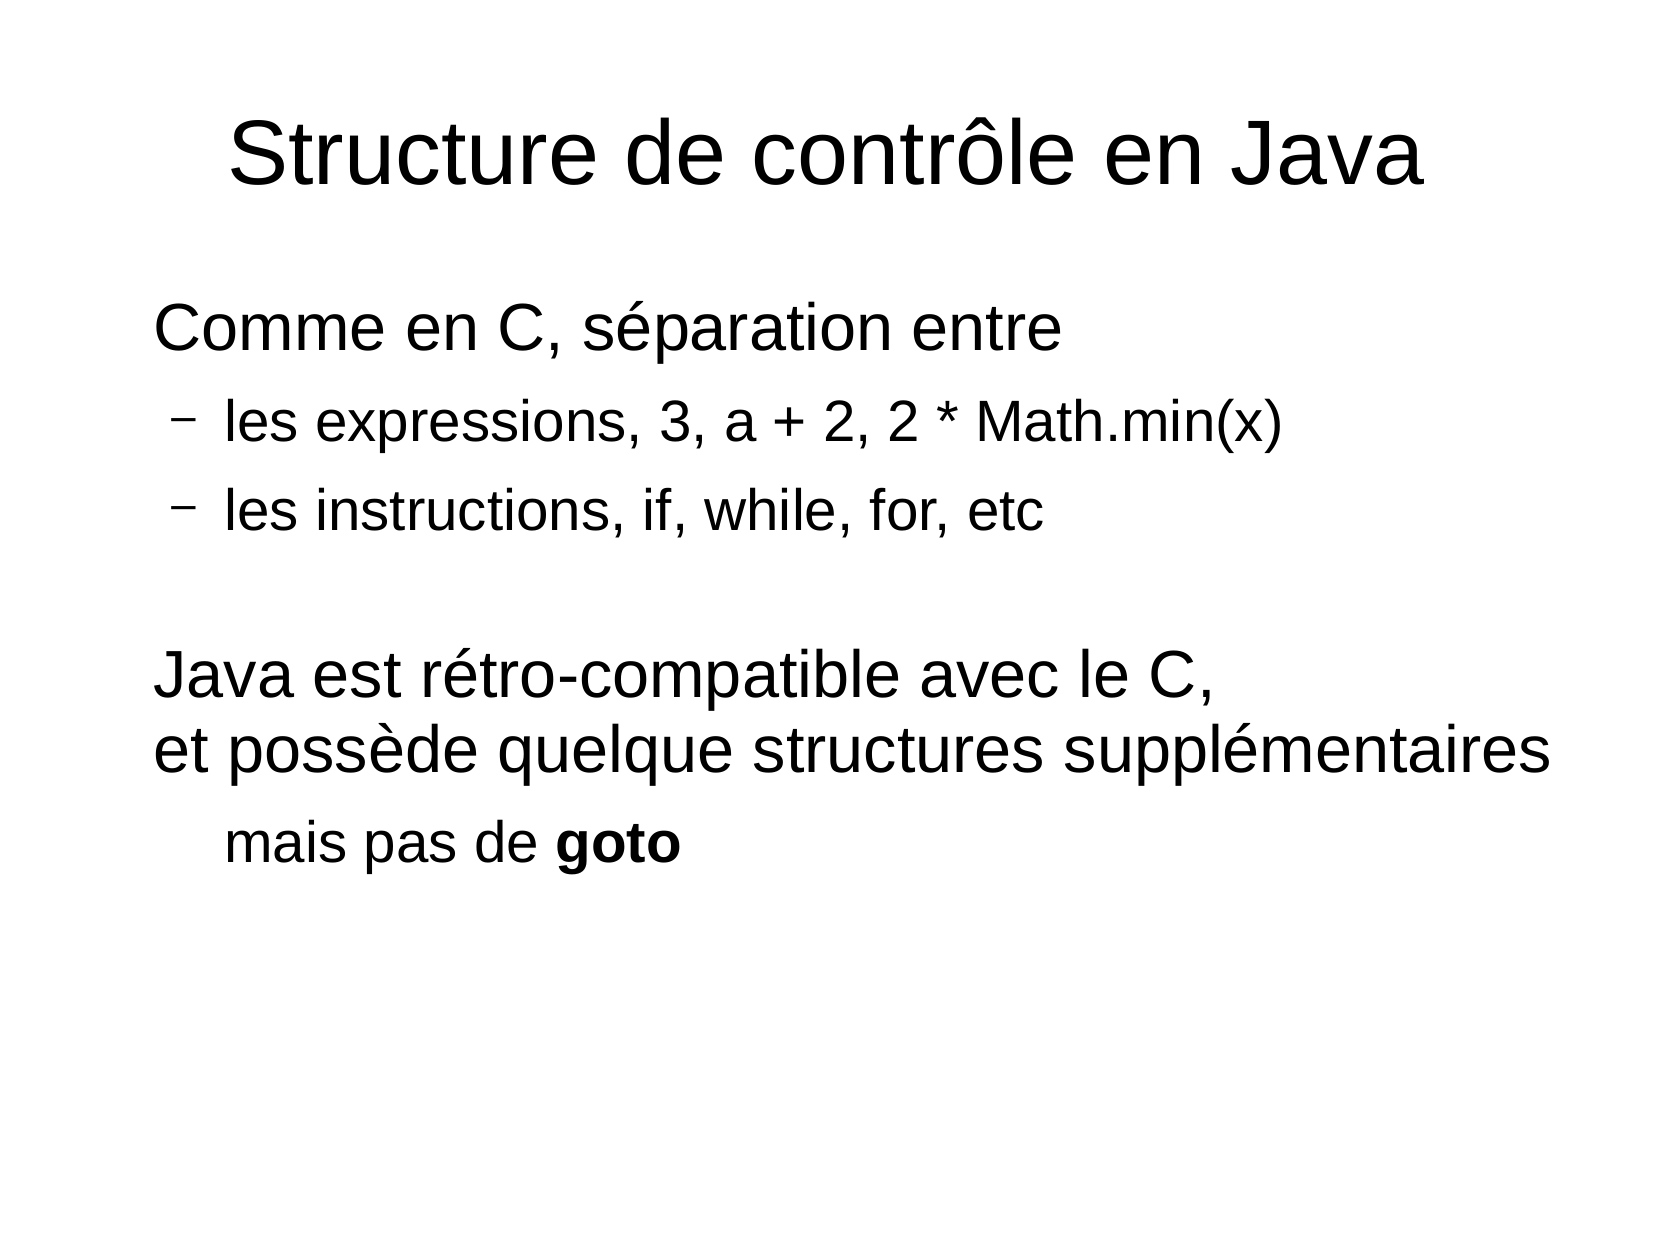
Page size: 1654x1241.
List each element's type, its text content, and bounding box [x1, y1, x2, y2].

list Comme en C, séparation entre les expressions, 3, a + 2, 2 * Math.min(x) les instructions, if, while, for, etc Java est rétro-compatible avec le C, et possède quelque structures supplémentaires mais pas de goto [82, 290, 1571, 1126]
title Structure de contrôle en Java [82, 49, 1571, 257]
